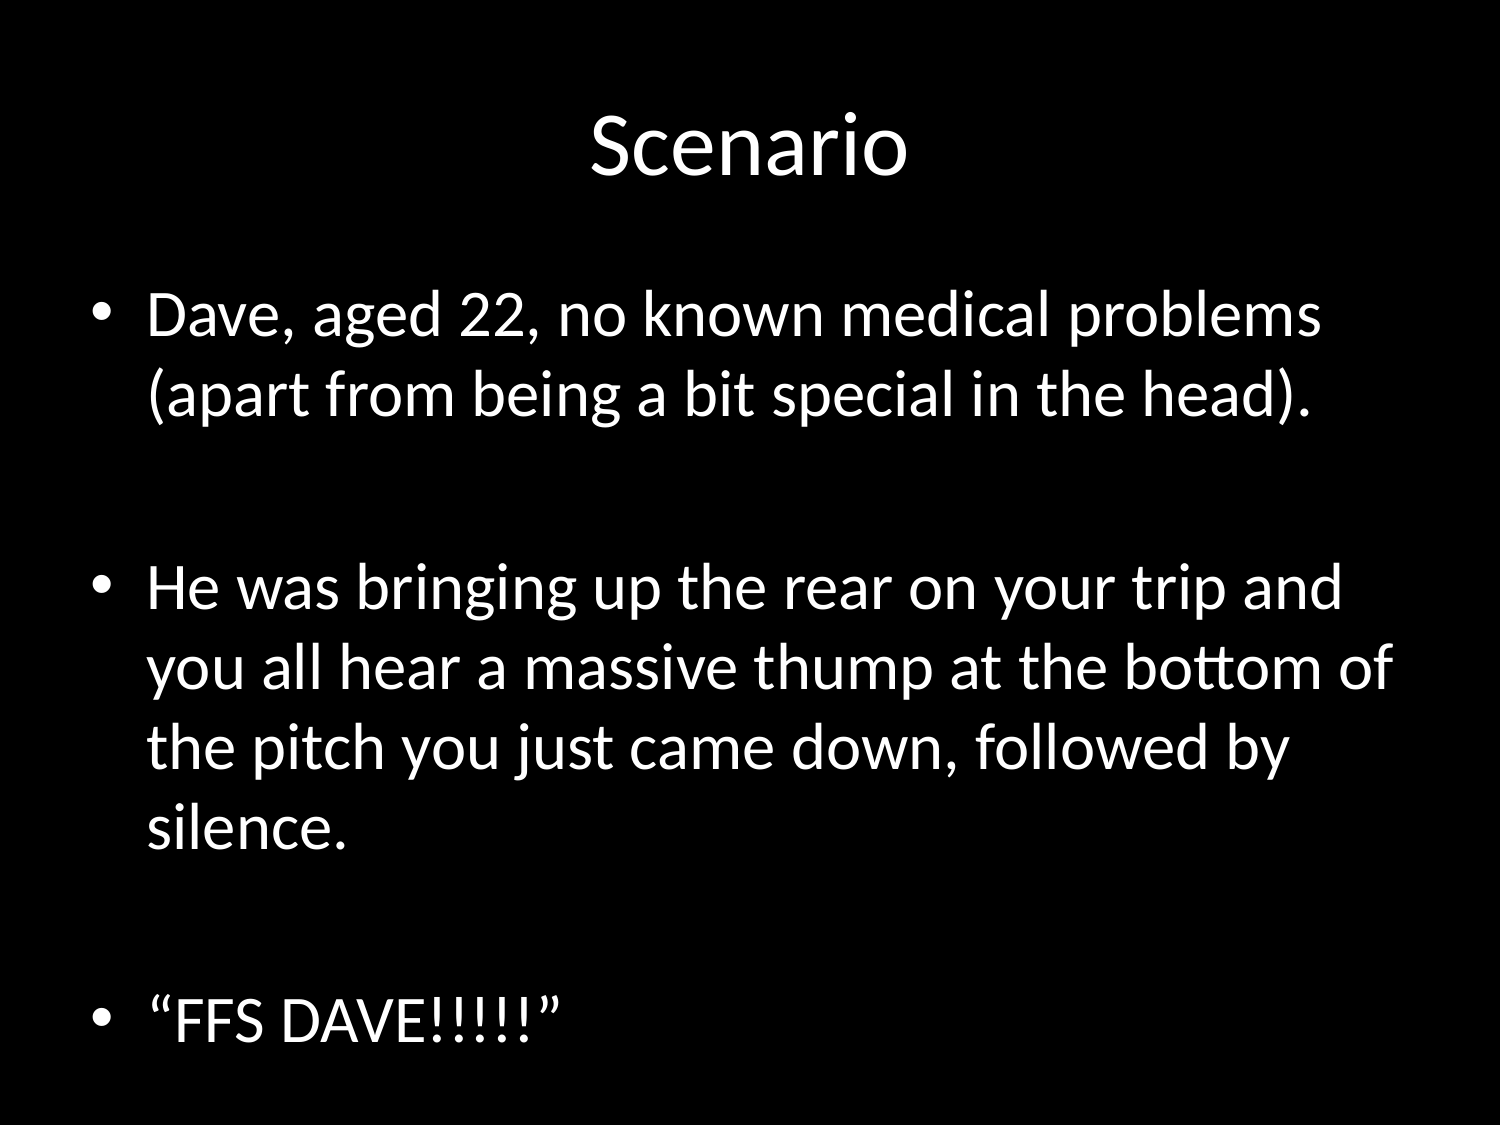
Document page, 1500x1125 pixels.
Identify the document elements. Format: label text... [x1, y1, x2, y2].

title Scenario [75, 45, 1425, 233]
list Dave, aged 22, no known medical problems (apart from being a bit special in the head). He was bringing up the rear on your trip and you all hear a massive thump at the bottom of the pitch you just came down, followed by silence. “FFS DAVE!!!!!” [75, 262, 1425, 1005]
